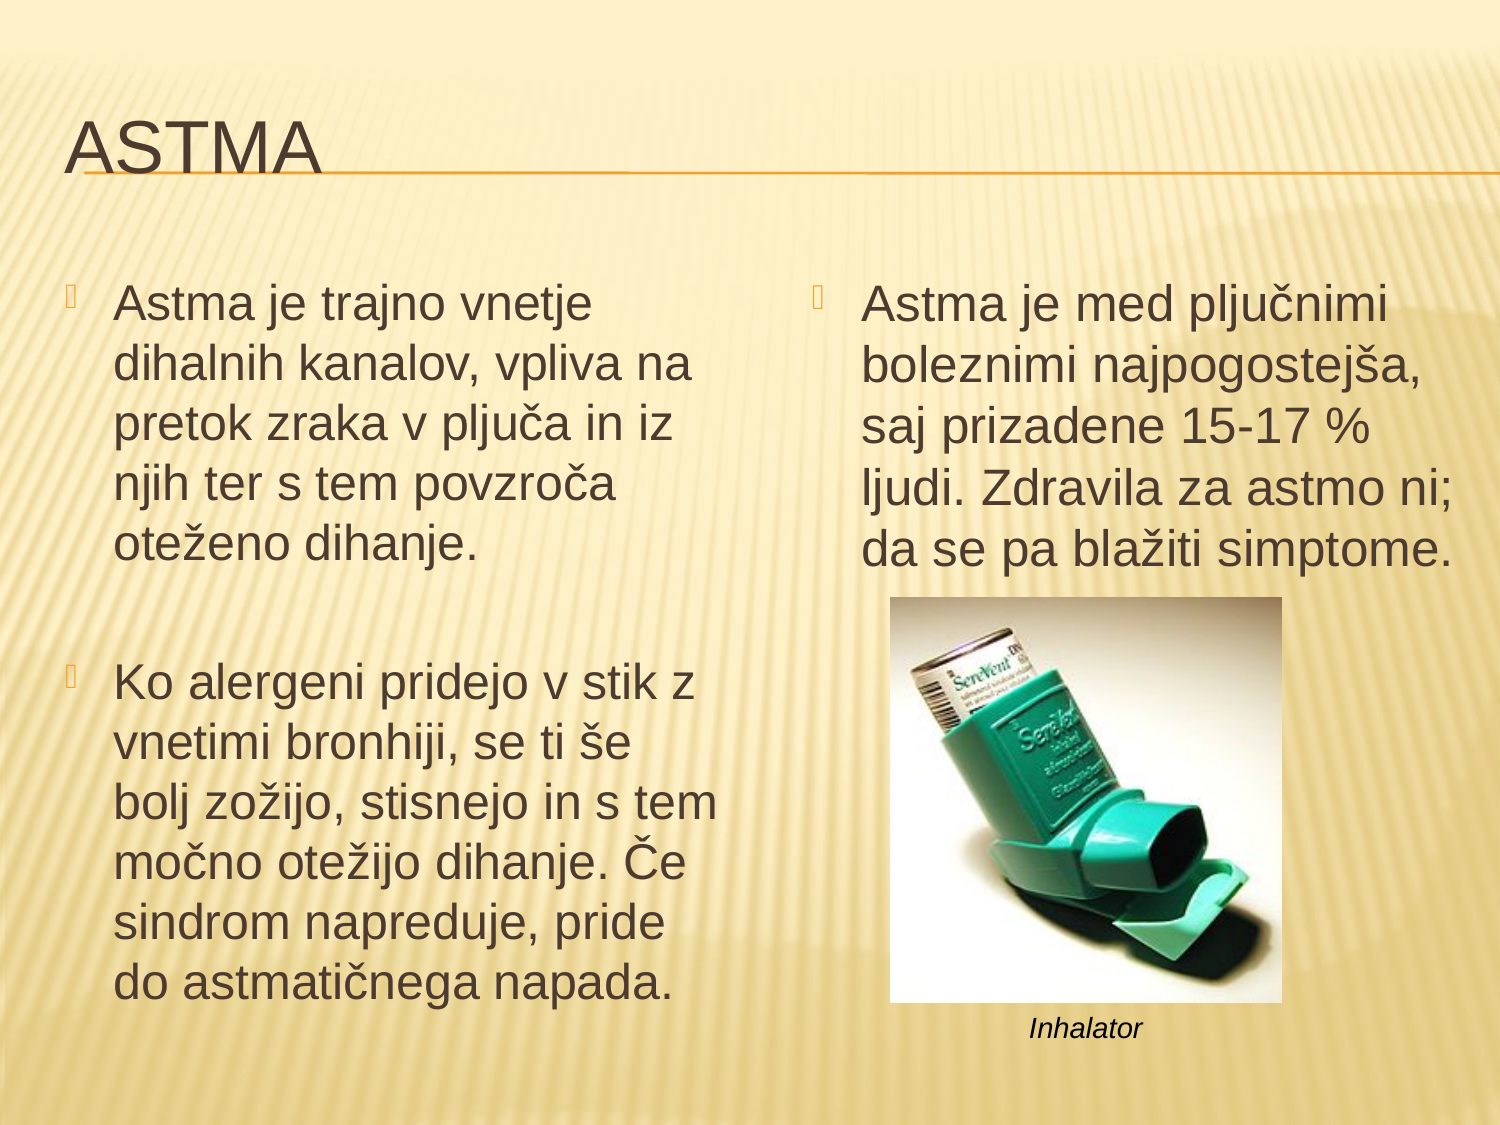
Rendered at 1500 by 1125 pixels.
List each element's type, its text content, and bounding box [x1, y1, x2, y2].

list Astma je med pljučnimi boleznimi najpogostejša, saj prizadene 15-17 % ljudi. Zdravila za astmo ni; da se pa blažiti simptome. [796, 262, 1475, 610]
picture [0, 0, 1500, 1125]
text_box Inhalator [855, 1002, 1317, 1053]
title astma [49, 75, 1475, 213]
list Astma je trajno vnetje dihalnih kanalov, vpliva na pretok zraka v pljuča in iz njih ter s tem povzroča oteženo dihanje. Ko alergeni pridejo v stik z vnetimi bronhiji, se ti še bolj zožijo, stisnejo in s tem močno otežijo dihanje. Če sindrom napreduje, pride do astmatičnega napada. [50, 262, 738, 1038]
